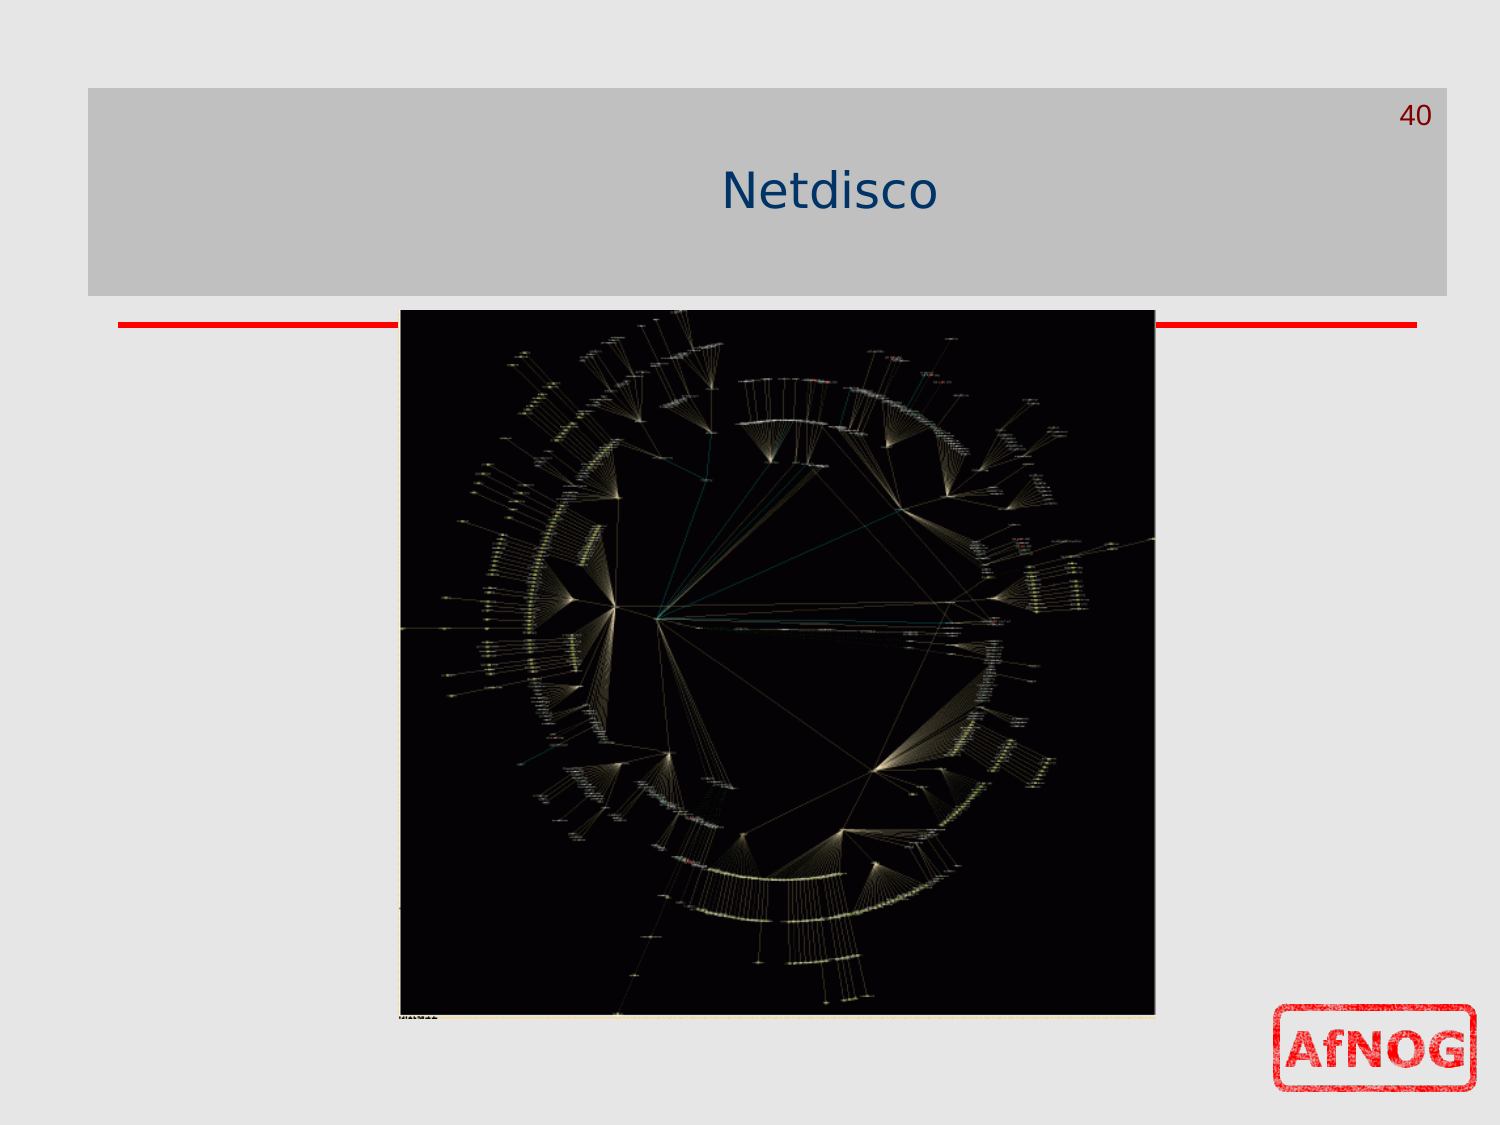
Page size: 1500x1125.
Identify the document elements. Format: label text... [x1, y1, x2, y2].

picture [398, 310, 1156, 1019]
picture [1273, 1003, 1477, 1092]
title Netdisco [225, 99, 1436, 288]
